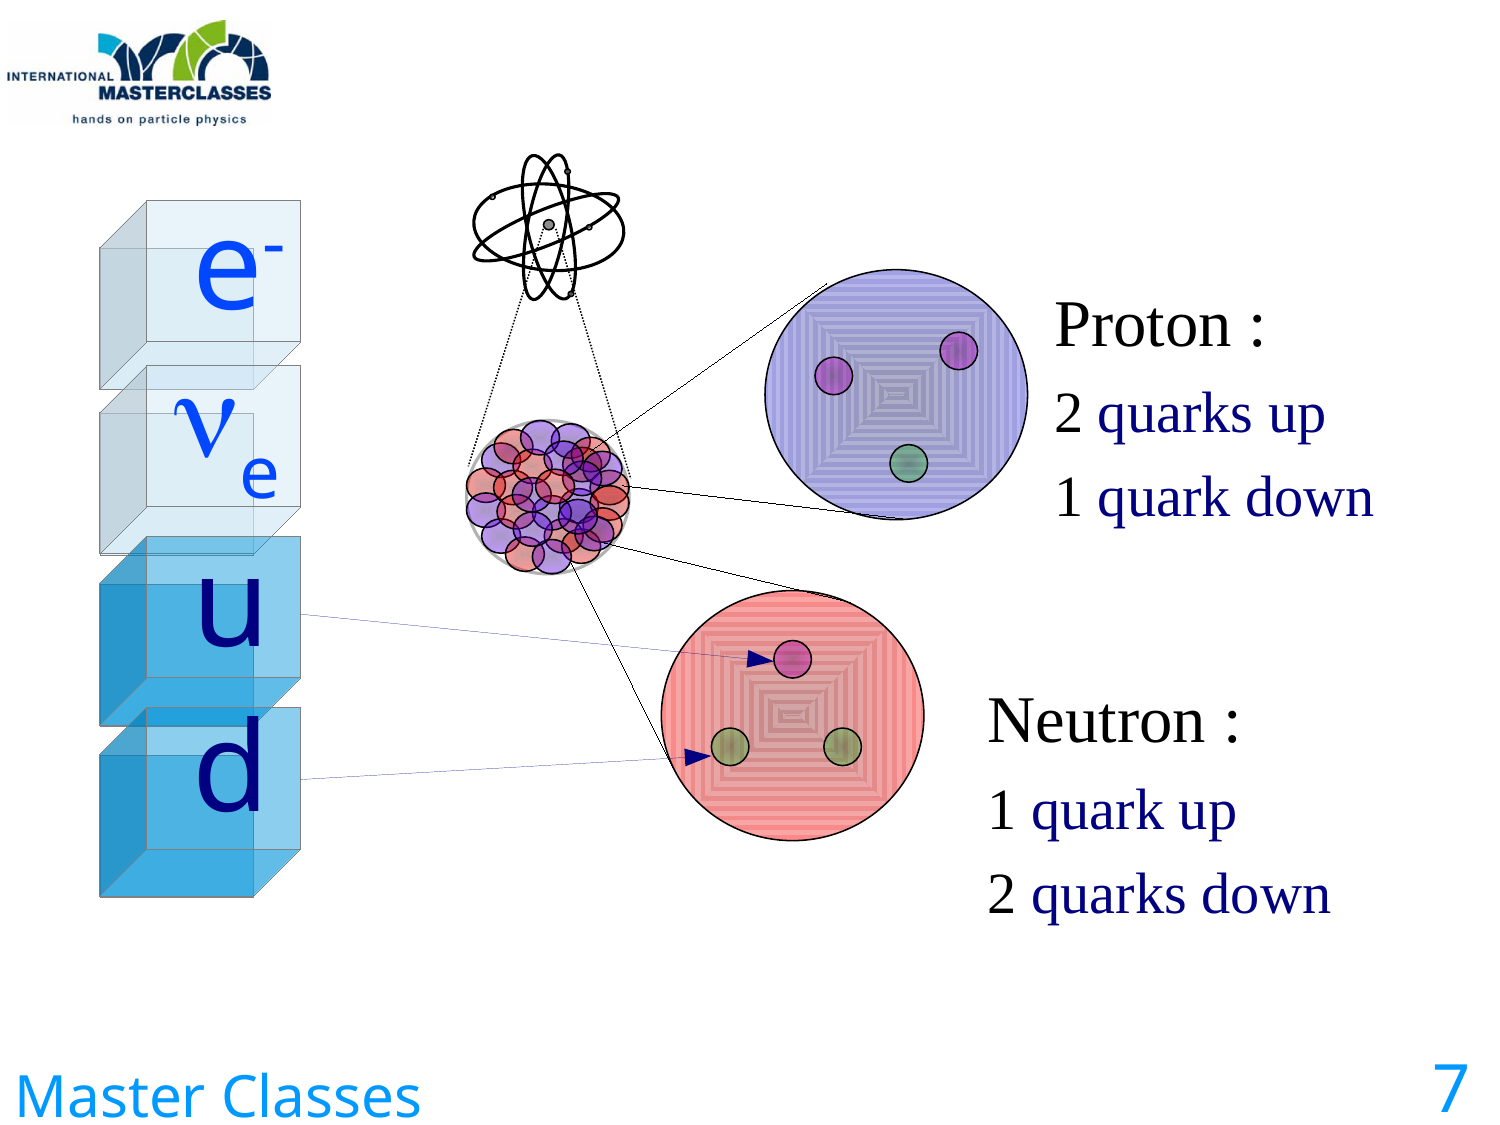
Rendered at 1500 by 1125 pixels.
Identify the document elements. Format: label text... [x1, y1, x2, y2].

text_box [765, 269, 1028, 520]
text_box d [177, 679, 267, 844]
text_box [99, 200, 177, 390]
text_box [288, 365, 301, 506]
text_box [290, 200, 301, 341]
text_box [489, 194, 496, 200]
text_box νe [159, 324, 288, 521]
text_box [268, 536, 301, 677]
picture [2, 10, 280, 130]
text_box Proton : 2 quarks up 1 quark down [1039, 271, 1391, 537]
text_box [543, 219, 555, 230]
text_box e- [177, 177, 290, 342]
text_box [564, 168, 571, 175]
text_box [661, 590, 924, 841]
text_box u [177, 513, 268, 679]
text_box Neutron : 1 quark up 2 quarks down [972, 668, 1347, 934]
text_box [99, 365, 301, 898]
text_box [466, 420, 630, 574]
